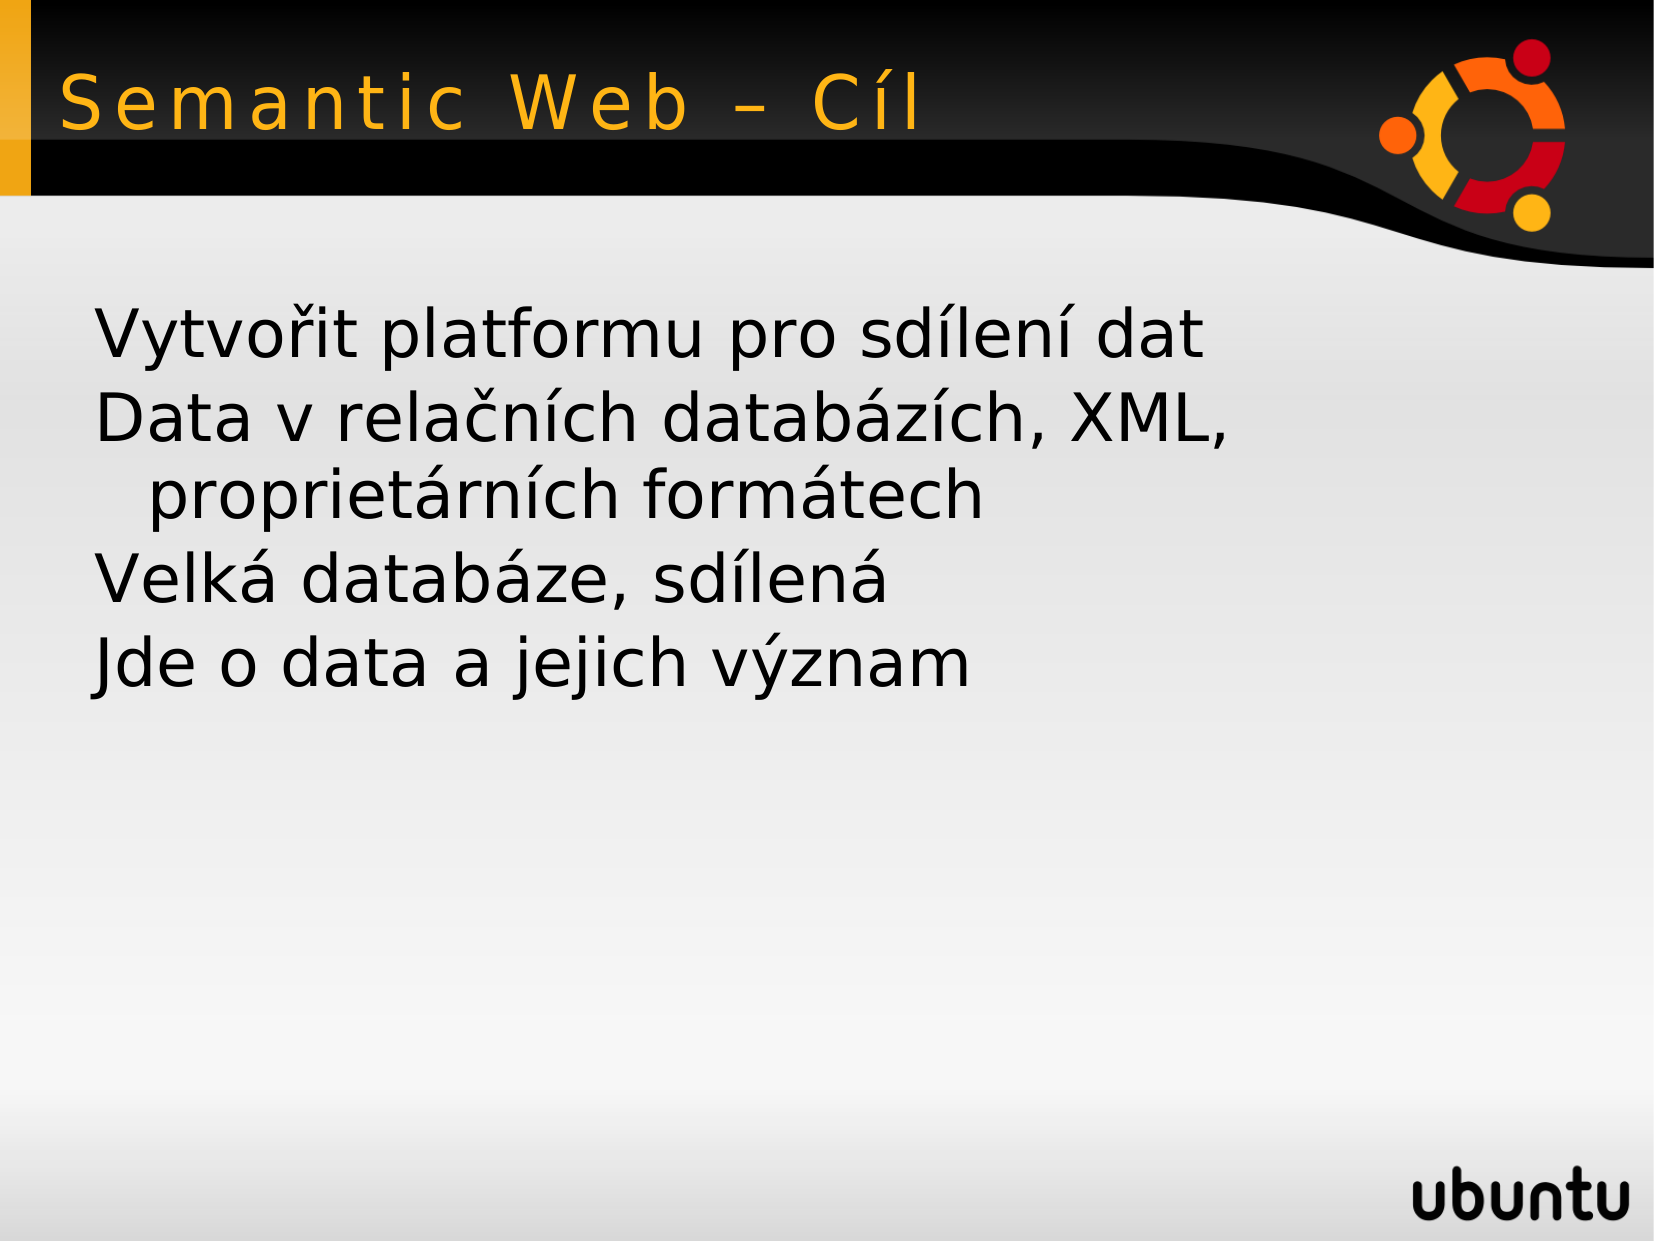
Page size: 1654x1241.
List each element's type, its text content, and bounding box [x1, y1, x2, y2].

picture [0, 0, 1654, 1241]
title Semantic Web – Cíl [59, 29, 1270, 178]
list Vytvořit platformu pro sdílení dat Data v relačních databázích, XML, proprietárních formátech Velká databáze, sdílená Jde o data a jejich význam [76, 295, 1565, 1114]
